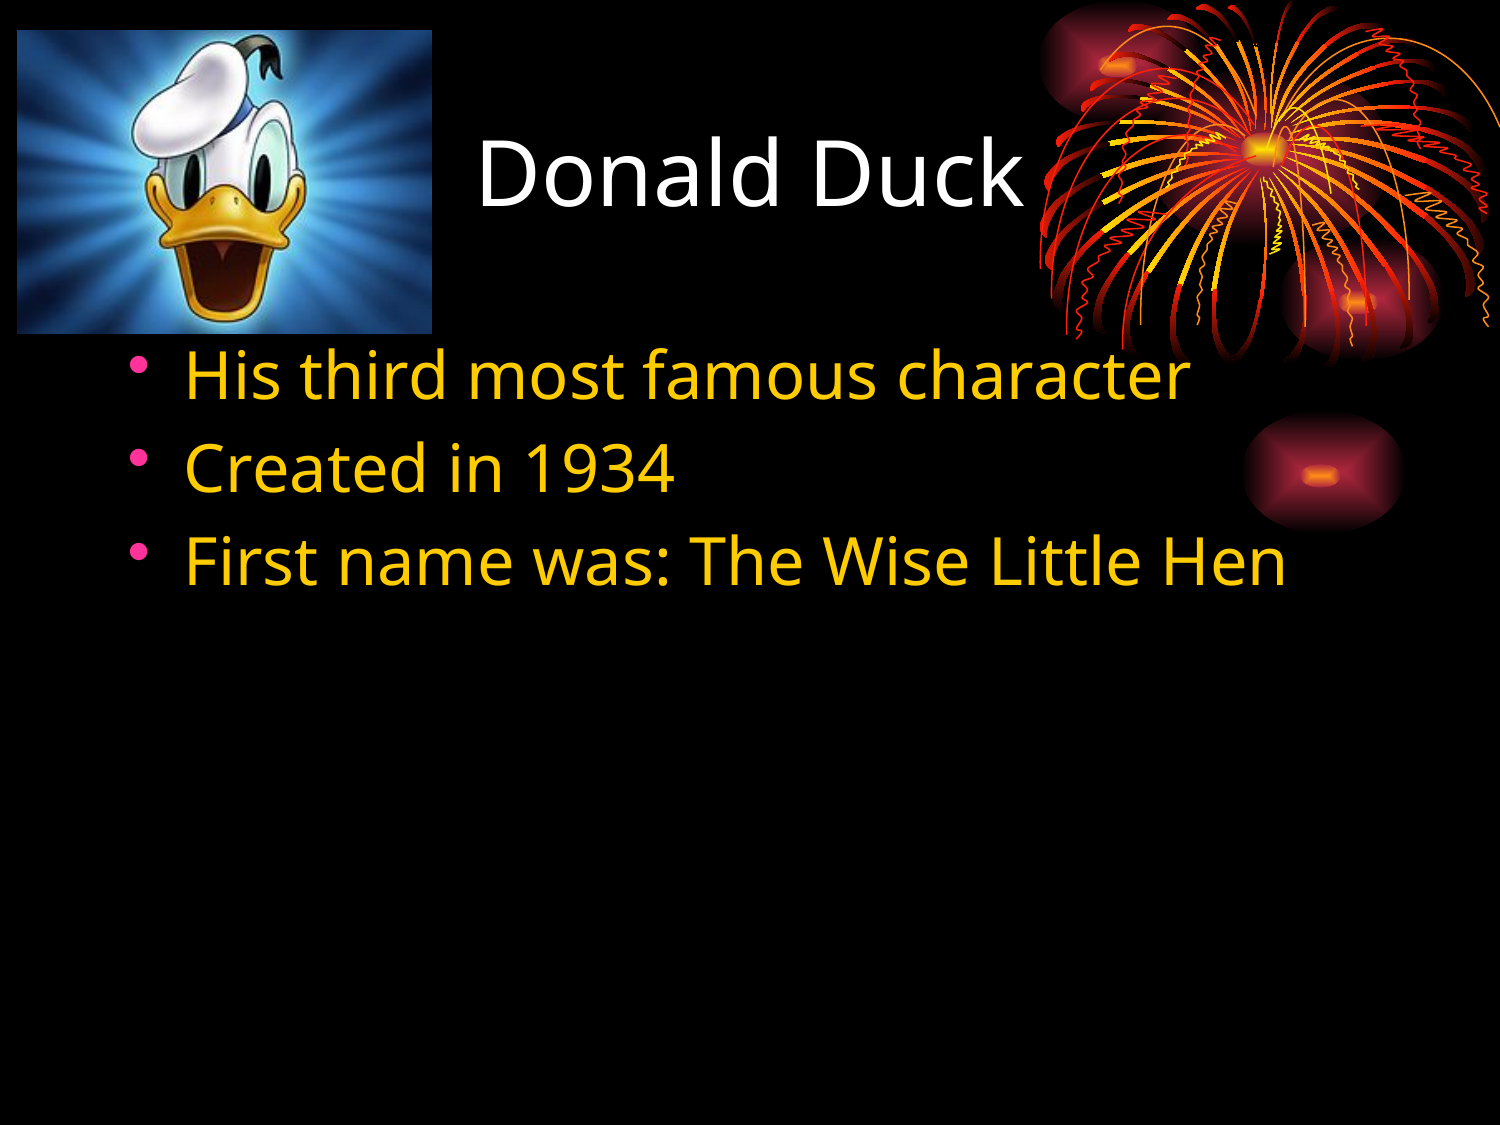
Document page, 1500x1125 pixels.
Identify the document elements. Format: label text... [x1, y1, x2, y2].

list His third most famous character Created in 1934 First name was: The Wise Little Hen [112, 324, 1388, 1000]
picture [17, 30, 432, 334]
title Donald Duck [432, 49, 1388, 290]
